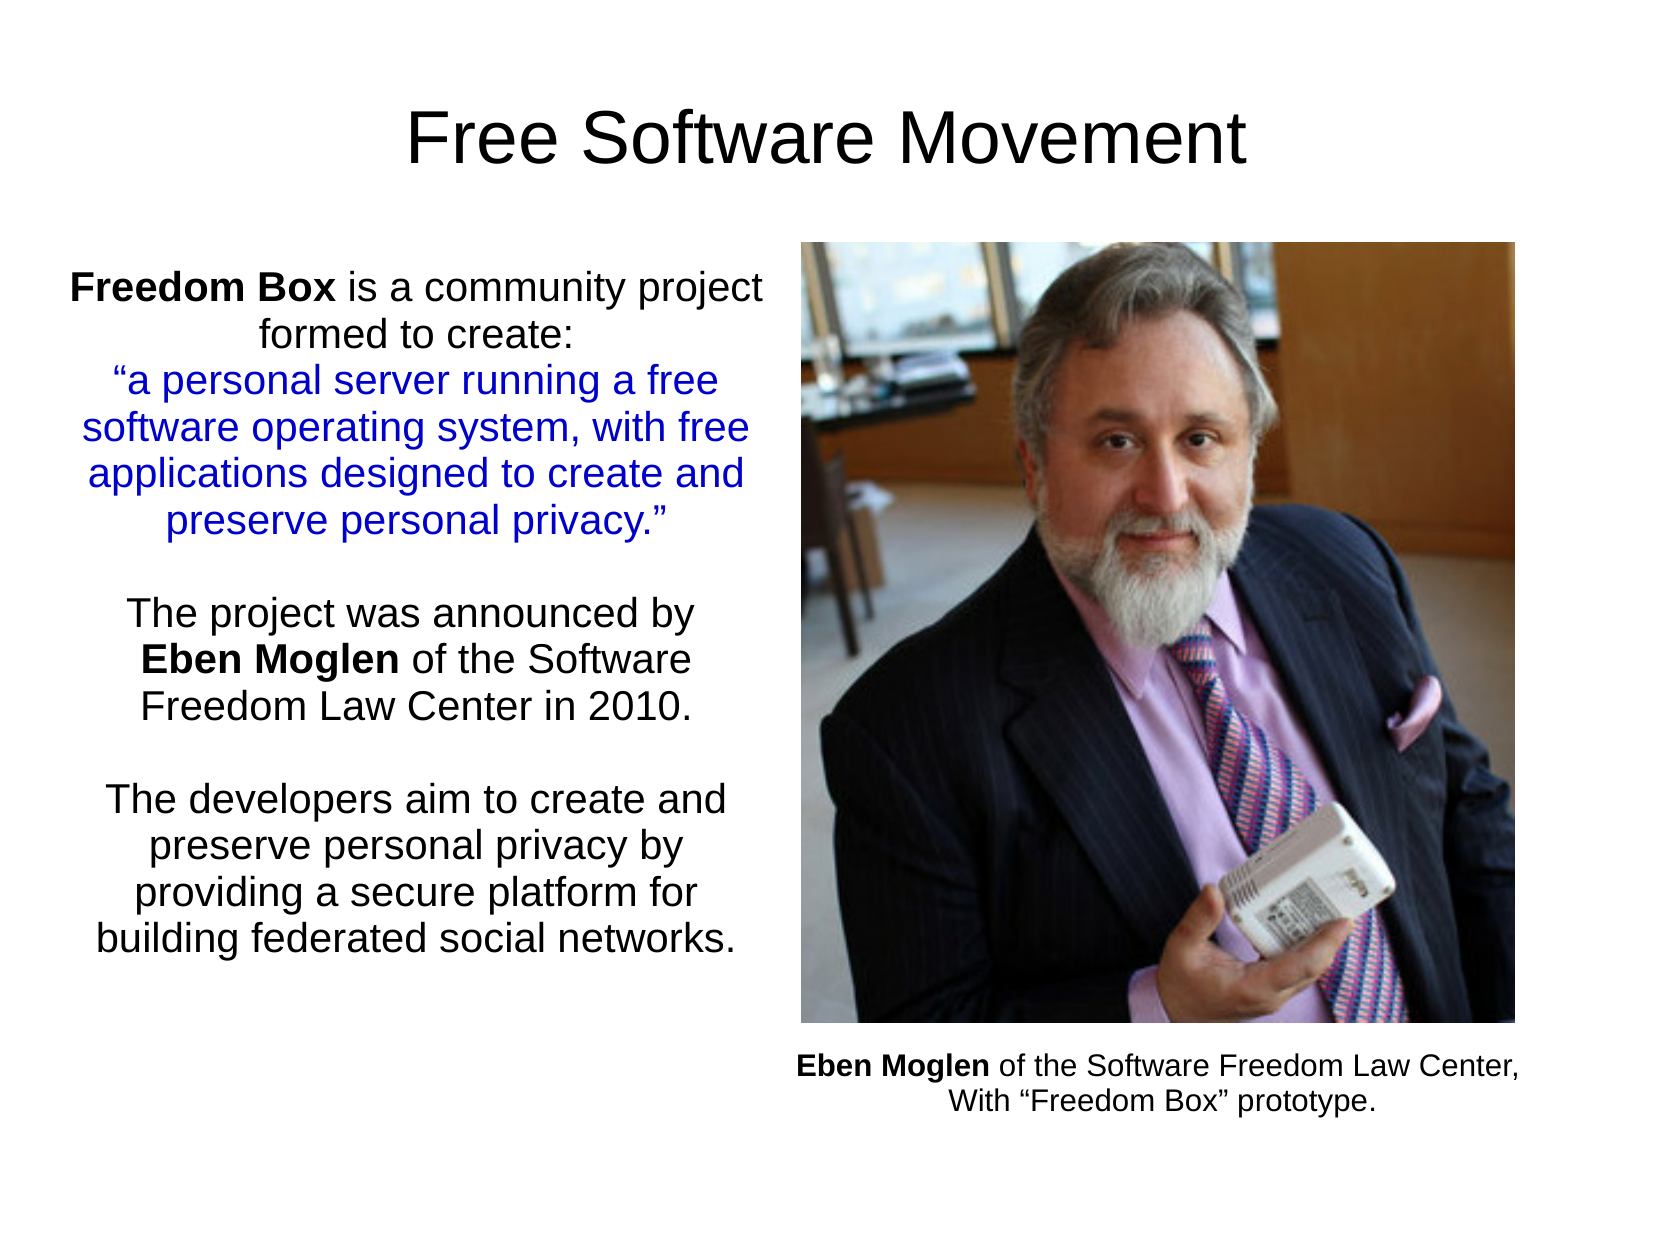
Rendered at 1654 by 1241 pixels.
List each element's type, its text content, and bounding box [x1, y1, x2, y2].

picture [801, 242, 1515, 1023]
text_box Freedom Box is a community project formed to create: “a personal server running a free software operating system, with free applications designed to create and preserve personal privacy.” The project was announced by Eben Moglen of the Software Freedom Law Center in 2010. The developers aim to create and preserve personal privacy by providing a secure platform for building federated social networks. [69, 260, 764, 966]
subtitle Eben Moglen of the Software Freedom Law Center, With “Freedom Box” prototype. [780, 1038, 1546, 1129]
title Free Software Movement [82, 49, 1571, 226]
